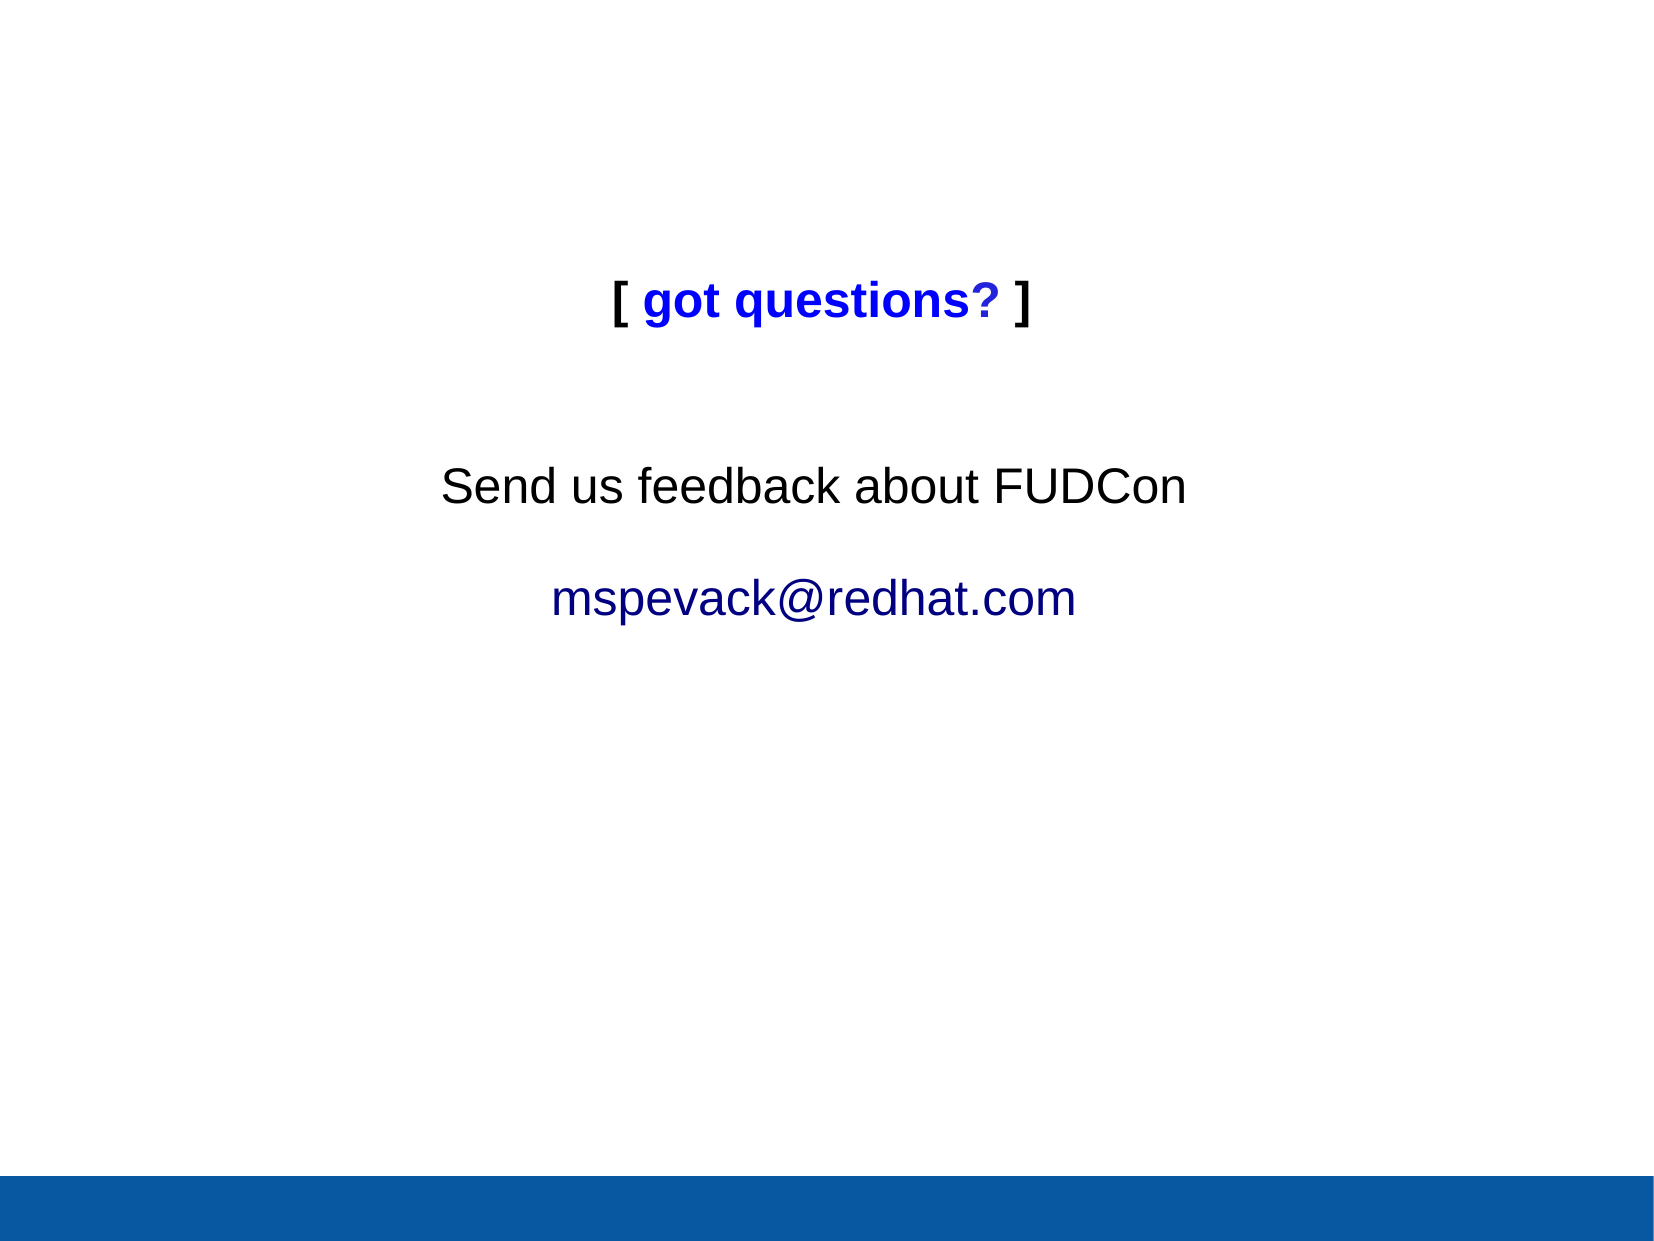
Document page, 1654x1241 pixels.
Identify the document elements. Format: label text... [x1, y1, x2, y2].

picture [0, 1176, 1654, 1241]
text_box Send us feedback about FUDCon mspevack@redhat.com [440, 458, 1211, 768]
text_box [ got questions? ] [611, 272, 1032, 349]
